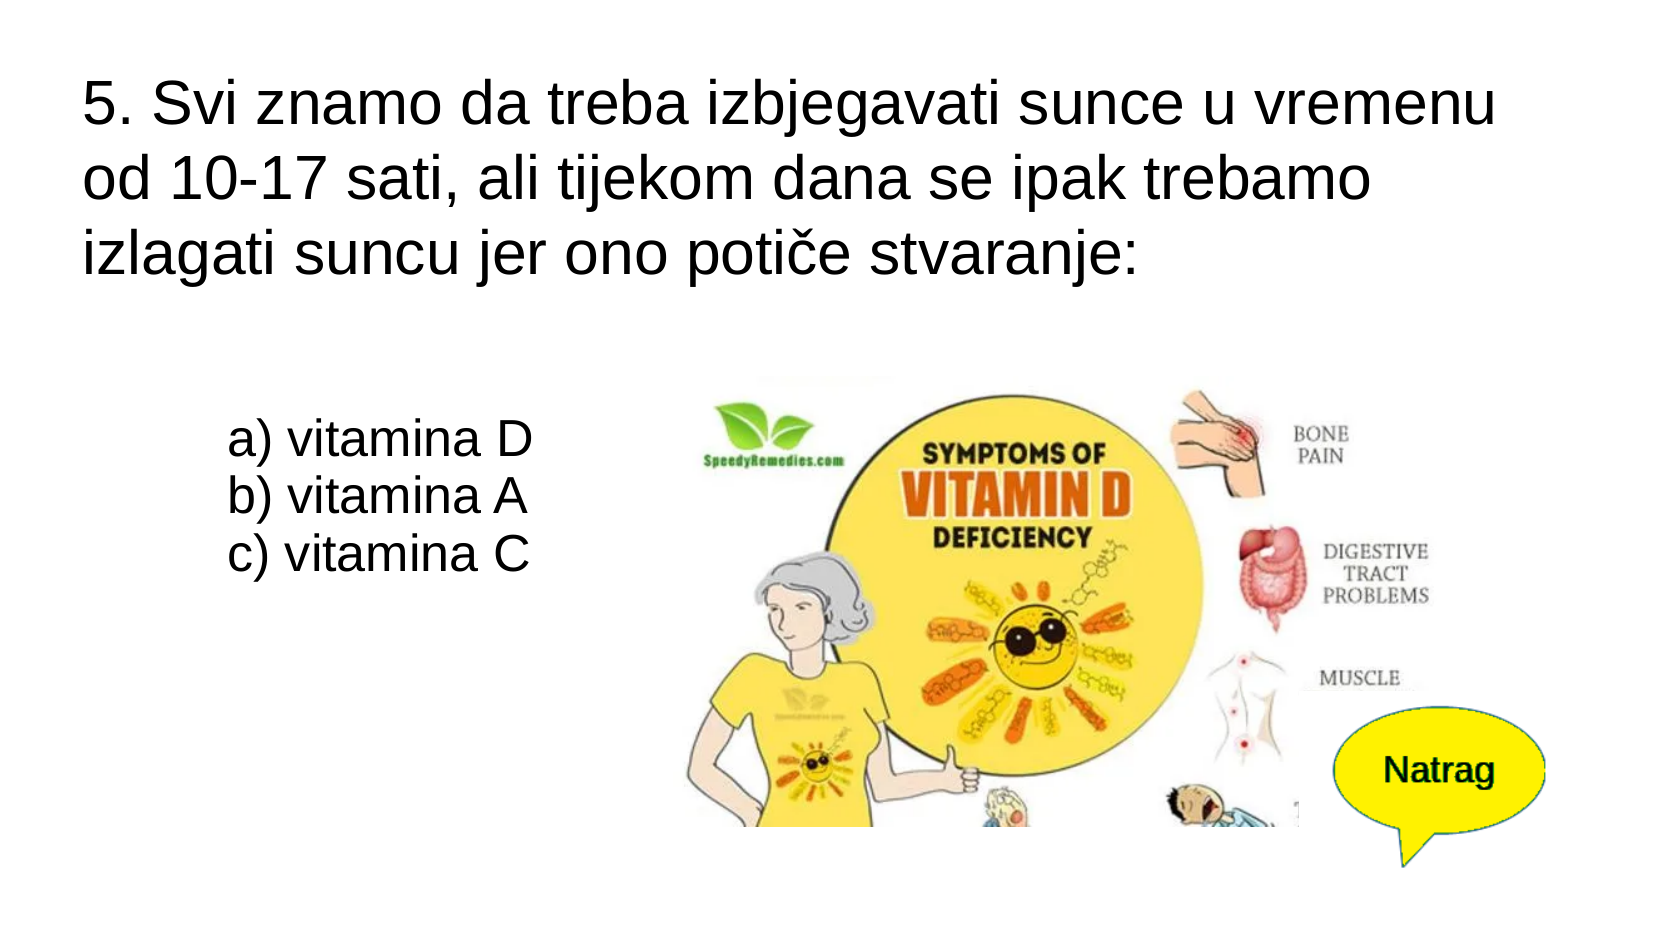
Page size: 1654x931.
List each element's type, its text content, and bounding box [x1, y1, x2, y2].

text_box a) vitamina D b) vitamina A c) vitamina C [212, 401, 549, 591]
title 5. Svi znamo da treba izbjegavati sunce u vremenu od 10-17 sati, ali tijekom dana se ipak trebamo izlagati suncu jer ono potiče stvaranje: [82, 62, 1571, 272]
picture [673, 376, 1558, 875]
